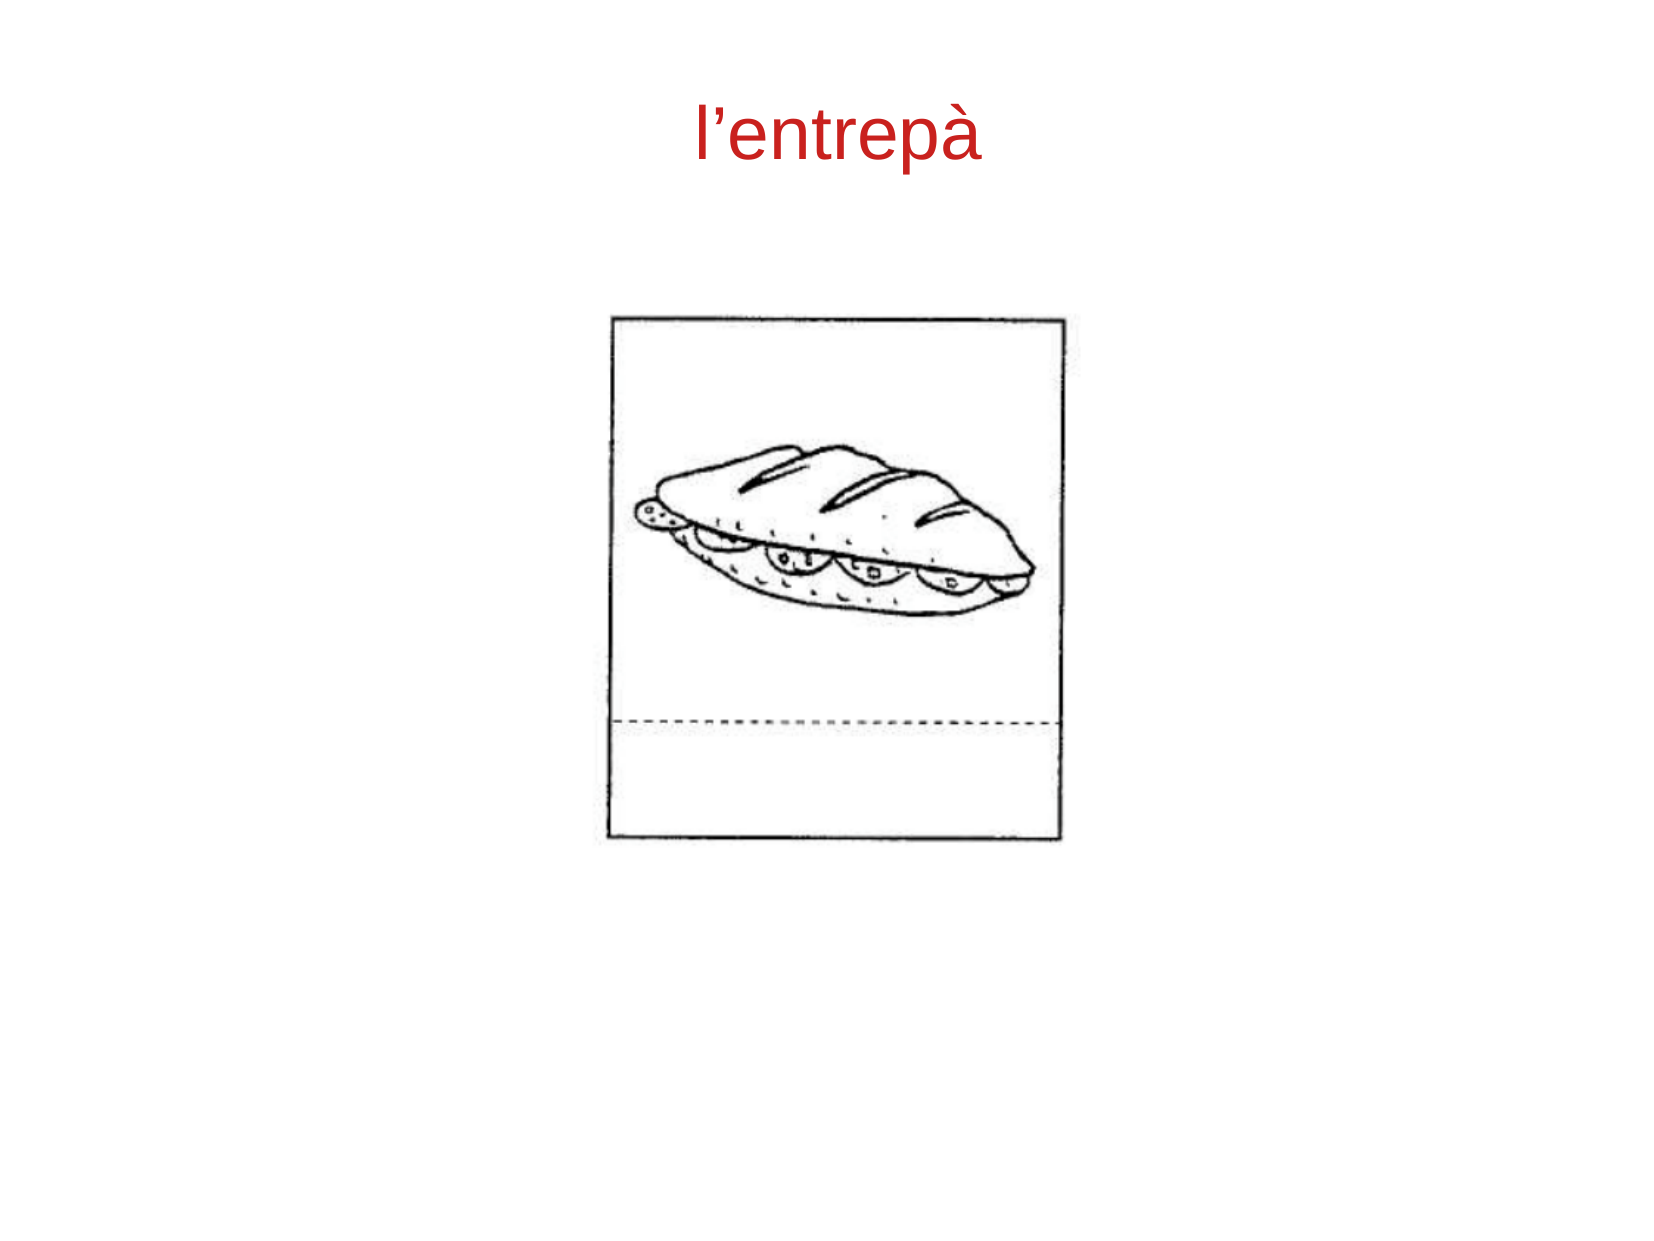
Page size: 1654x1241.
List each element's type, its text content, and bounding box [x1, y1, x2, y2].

picture [581, 291, 1094, 873]
text_box l’entrepà [389, 58, 1288, 201]
